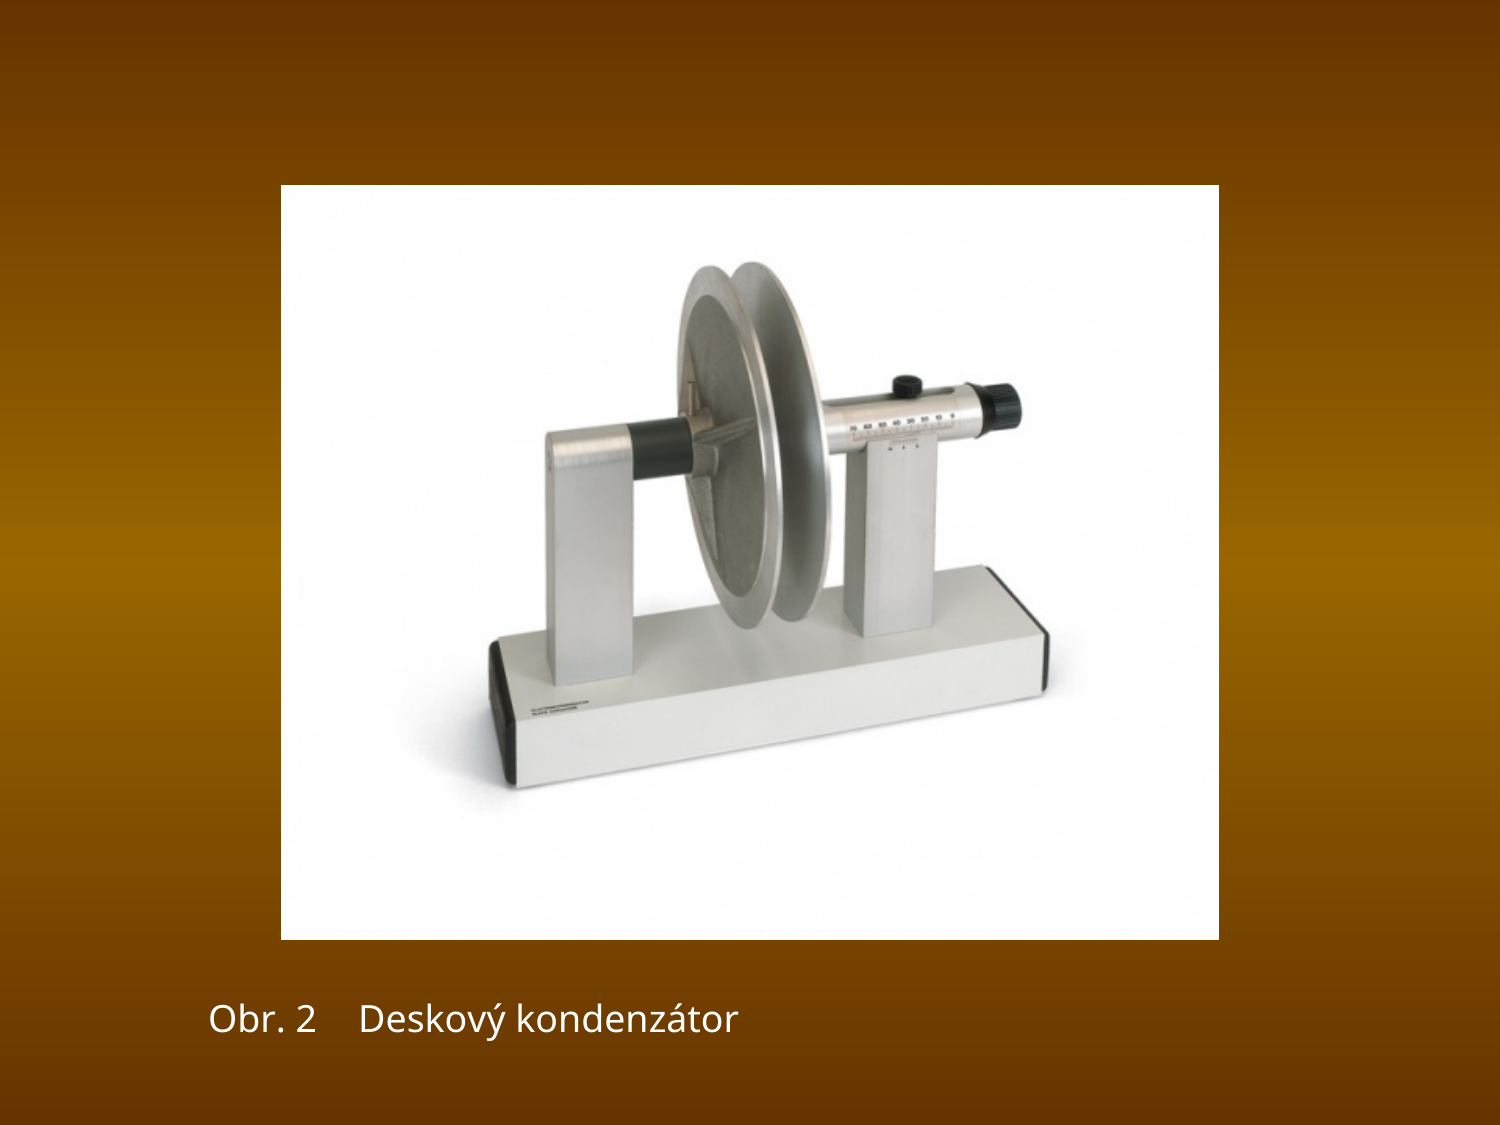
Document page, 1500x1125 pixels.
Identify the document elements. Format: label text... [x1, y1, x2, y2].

text_box Obr. 2 Deskový kondenzátor [193, 987, 755, 1094]
picture [281, 185, 1219, 940]
